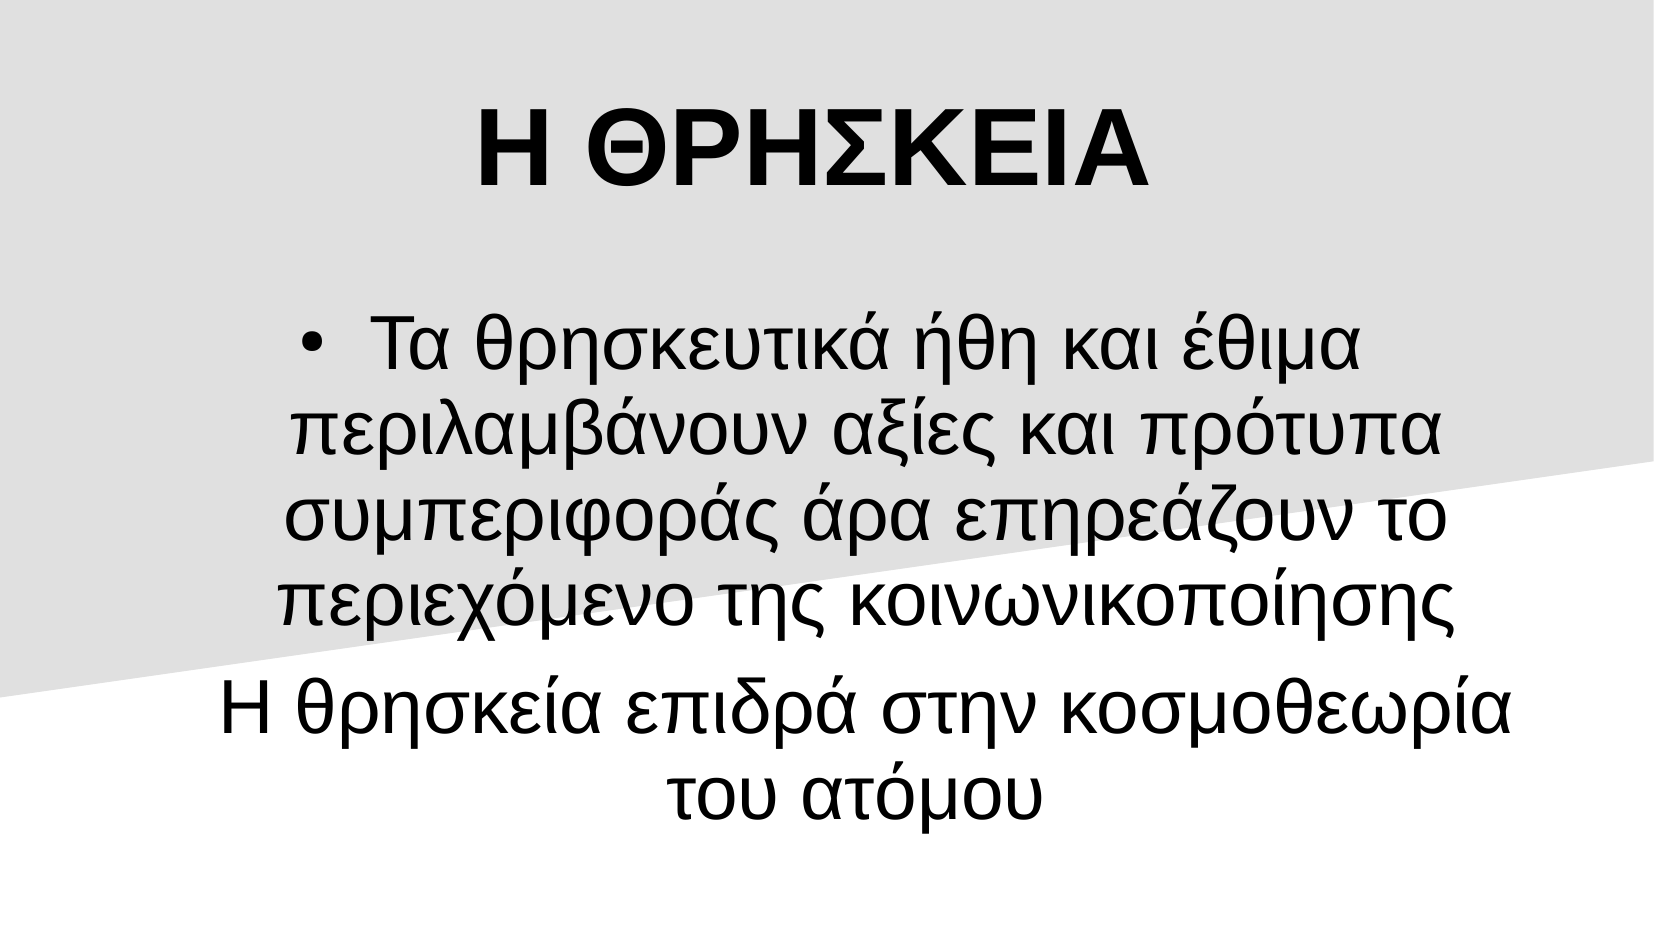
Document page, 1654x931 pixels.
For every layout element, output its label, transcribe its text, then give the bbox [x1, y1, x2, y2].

list Τα θρησκευτικά ήθη και έθιμα περιλαμβάνουν αξίες και πρότυπα συμπεριφοράς άρα επηρεάζουν το περιεχόμενο της κοινωνικοποίησης Η θρησκεία επιδρά στην κοσμοθεωρία του ατόμου [90, 300, 1579, 840]
title Η ΘΡΗΣΚΕΙΑ [75, 68, 1552, 226]
